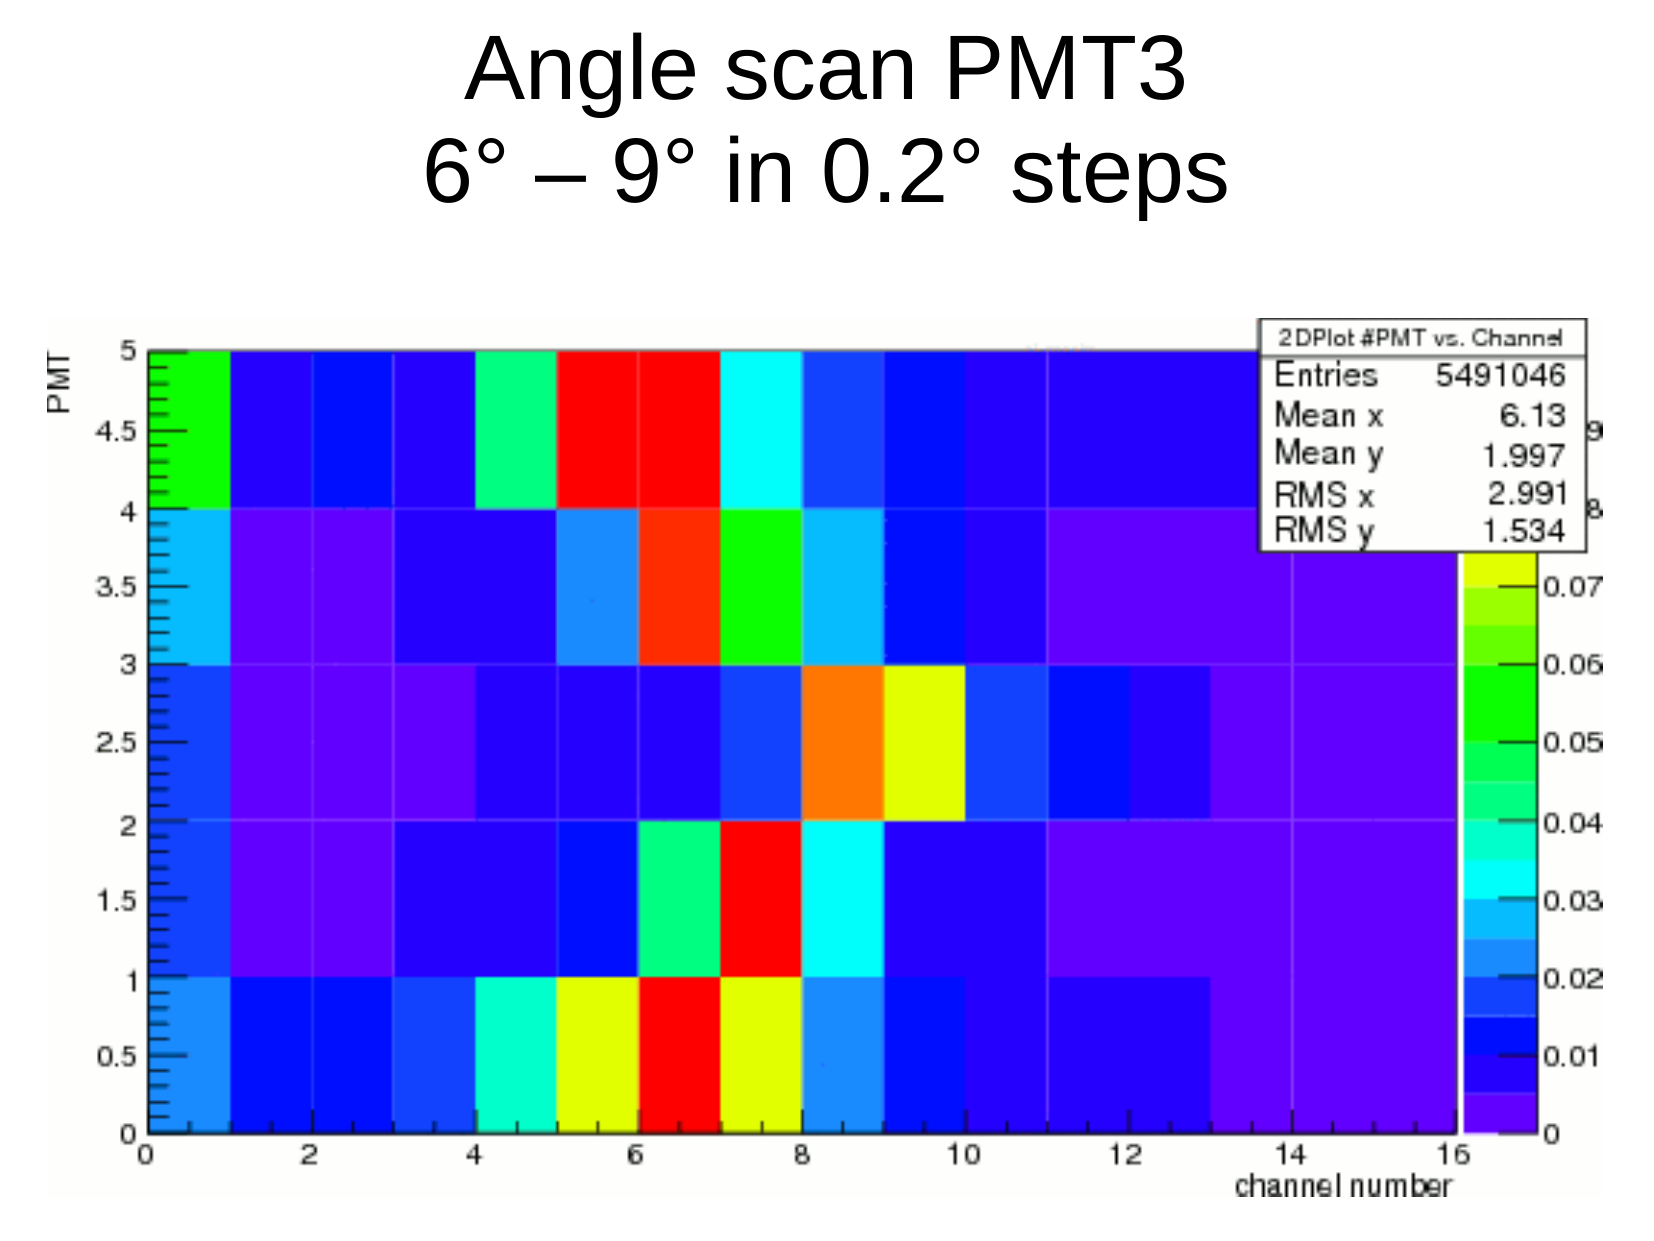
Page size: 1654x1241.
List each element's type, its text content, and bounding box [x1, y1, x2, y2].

title Angle scan PMT3 6° – 9° in 0.2° steps [82, 16, 1571, 222]
picture [47, 318, 1603, 1198]
